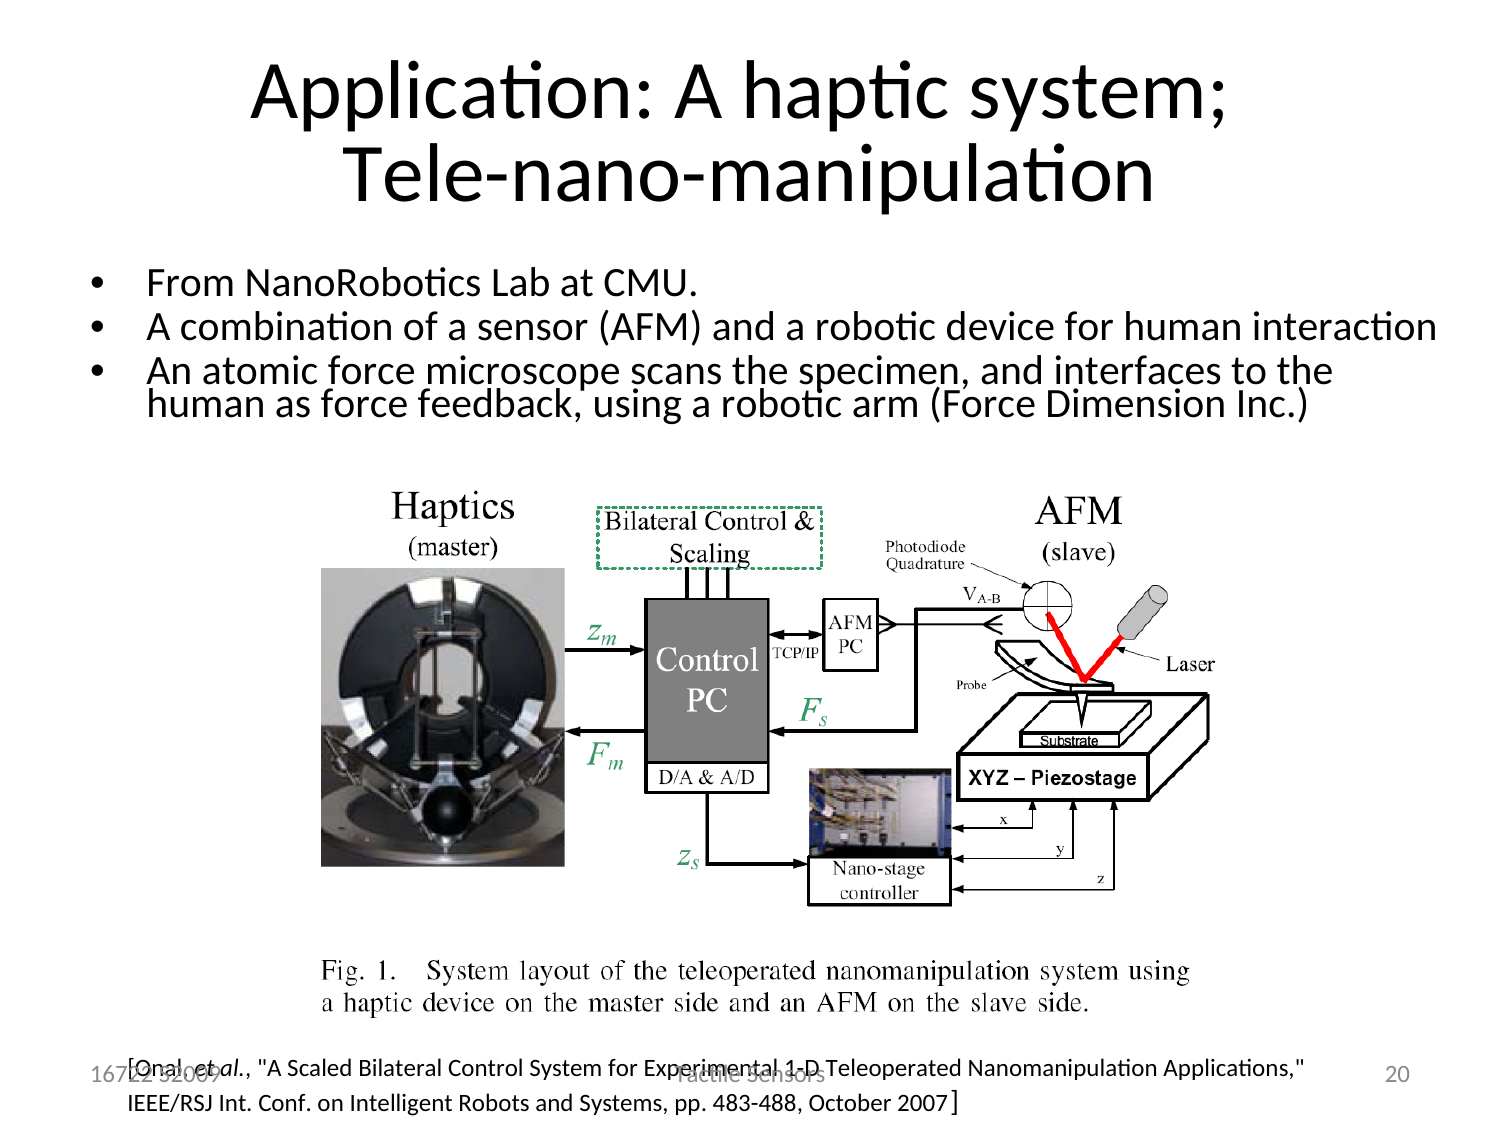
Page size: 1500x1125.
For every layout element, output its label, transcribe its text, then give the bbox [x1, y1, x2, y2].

title Application: A haptic system; Tele-nano-manipulation [75, 31, 1426, 247]
picture [300, 462, 1223, 1020]
text_box Tactile Sensors [512, 1042, 988, 1103]
text_box <number> [1074, 1042, 1426, 1103]
text_box 16722 S2009 [74, 1042, 426, 1103]
text_box [Onal, et al., "A Scaled Bilateral Control System for Experimental 1-D Teleoperated Nanomanipulation Applications," IEEE/RSJ Int. Conf. on Intelligent Robots and Systems, pp. 483-488, October 2007] [112, 1044, 1338, 1125]
list From NanoRobotics Lab at CMU. A combination of a sensor (AFM) and a robotic device for human interaction An atomic force microscope scans the specimen, and interfaces to the human as force feedback, using a robotic arm (Force Dimension Inc.) [74, 262, 1475, 501]
